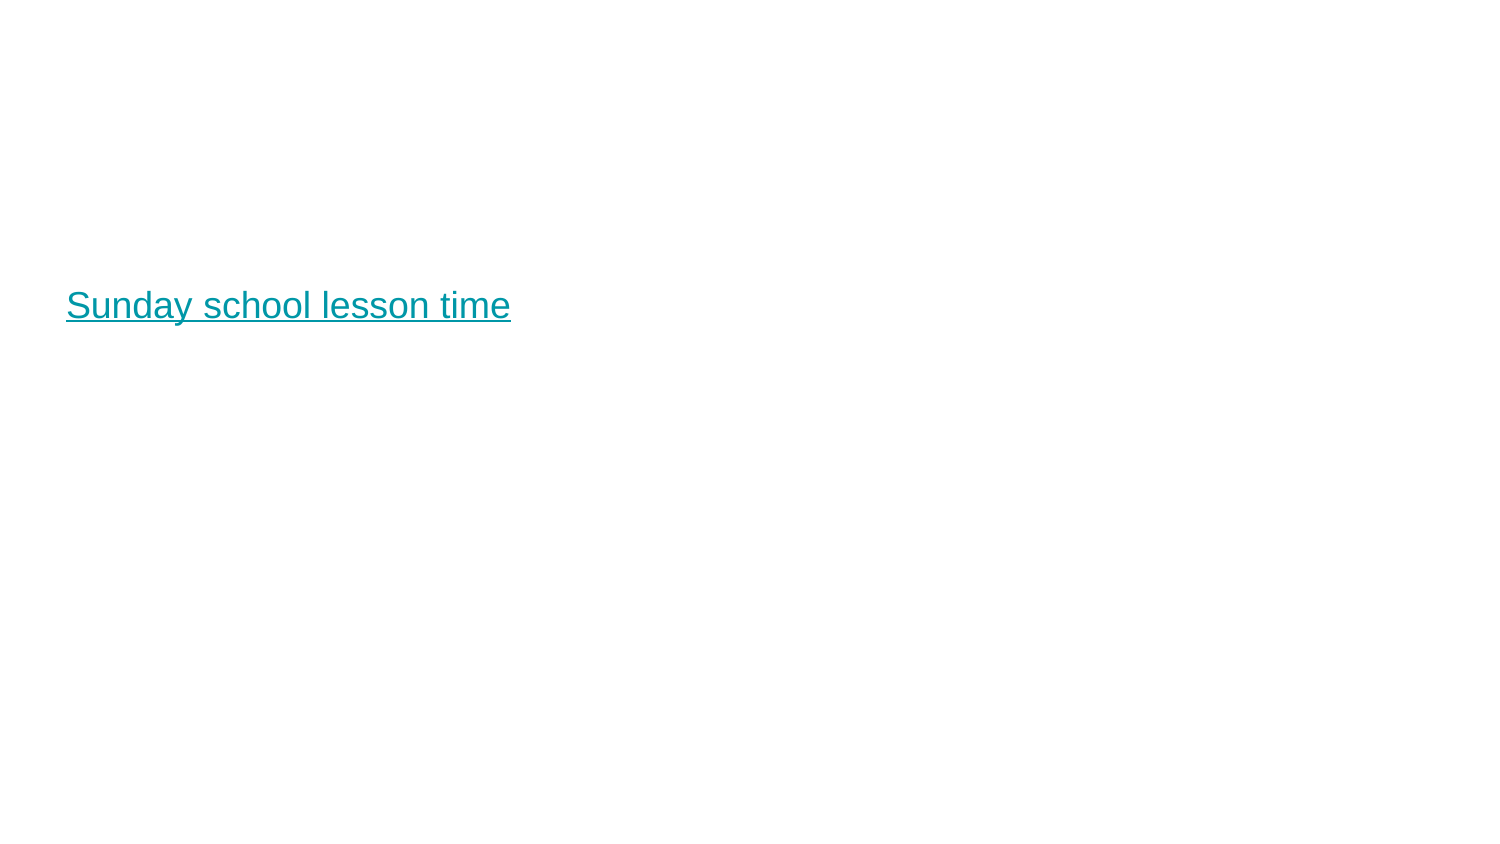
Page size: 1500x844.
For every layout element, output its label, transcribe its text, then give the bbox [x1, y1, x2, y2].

list Sunday school lesson time [51, 189, 1449, 750]
